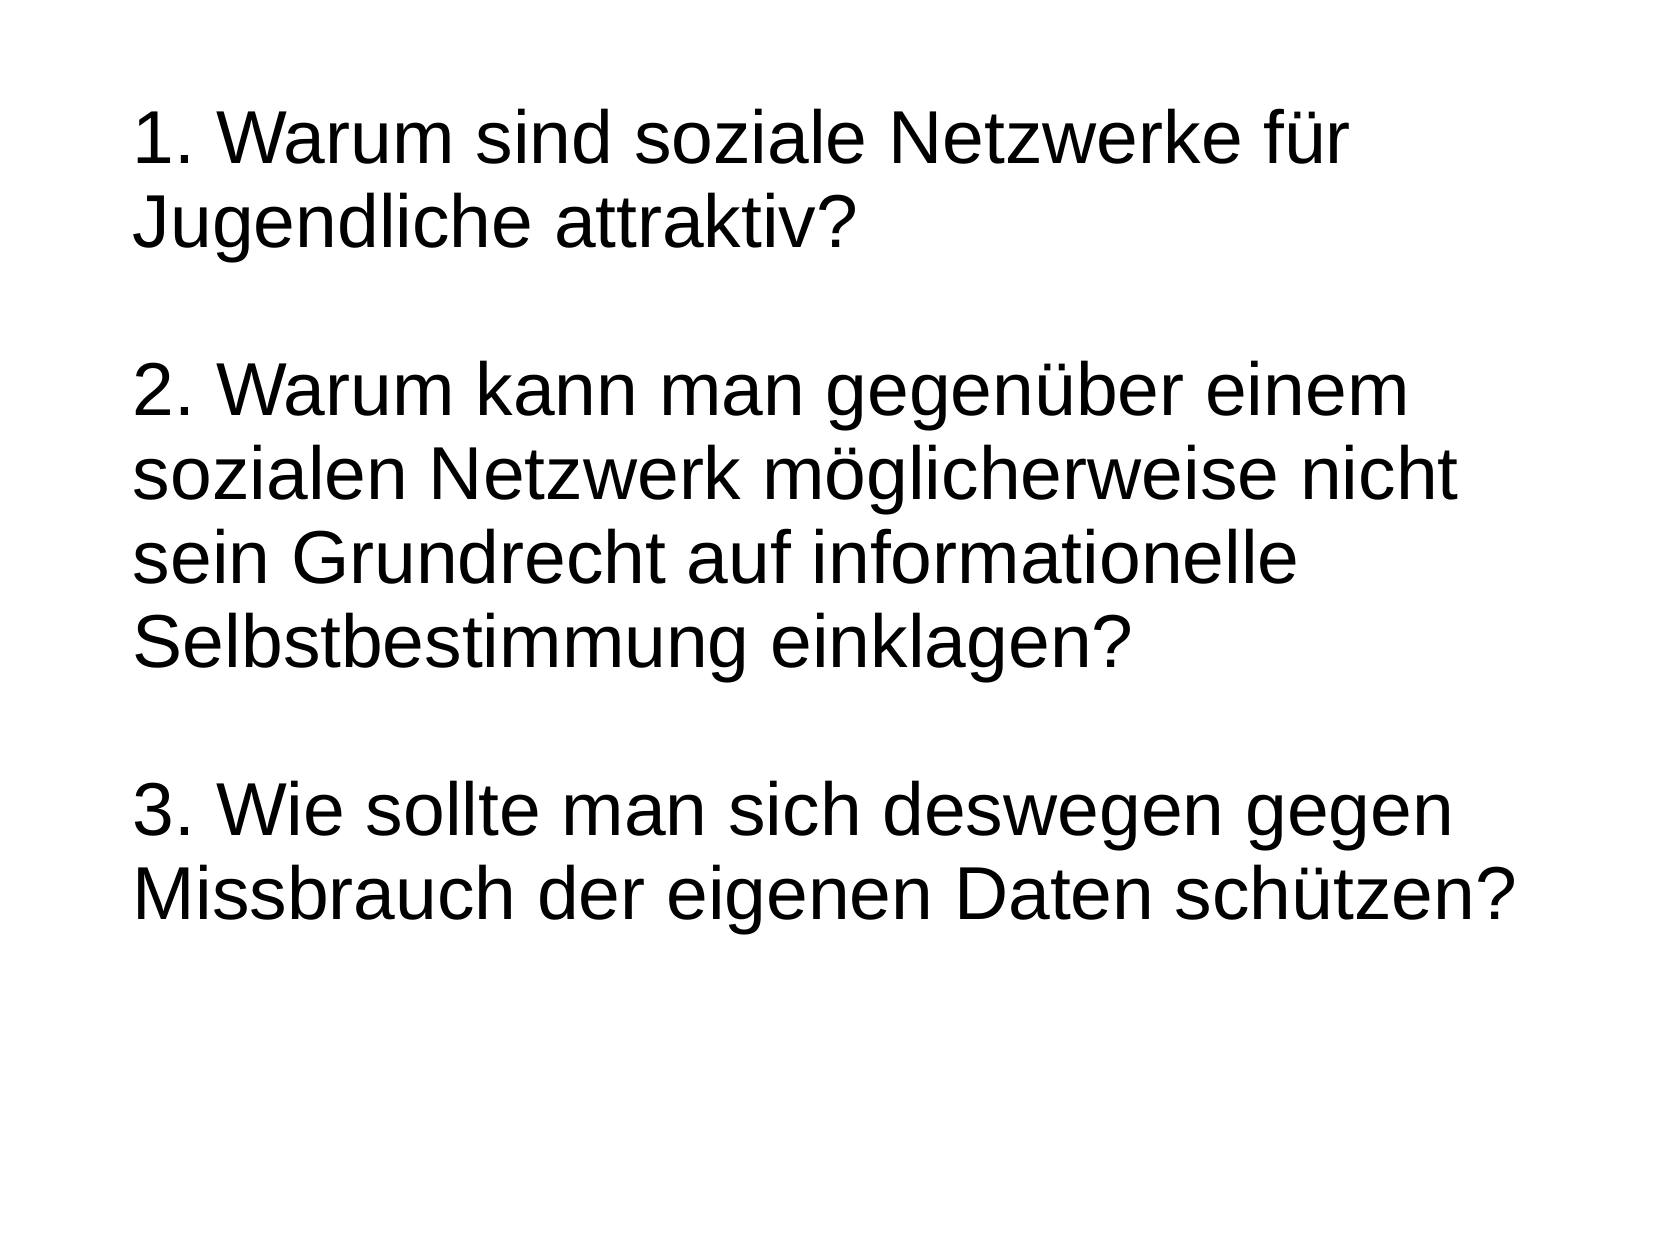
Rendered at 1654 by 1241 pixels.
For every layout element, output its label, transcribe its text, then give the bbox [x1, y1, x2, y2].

text_box 1. Warum sind soziale Netzwerke für Jugendliche attraktiv? 2. Warum kann man gegenüber einem sozialen Netzwerk möglicherweise nicht sein Grundrecht auf informationelle Selbstbestimmung einklagen? 3. Wie sollte man sich deswegen gegen Missbrauch der eigenen Daten schützen? [118, 88, 1595, 944]
